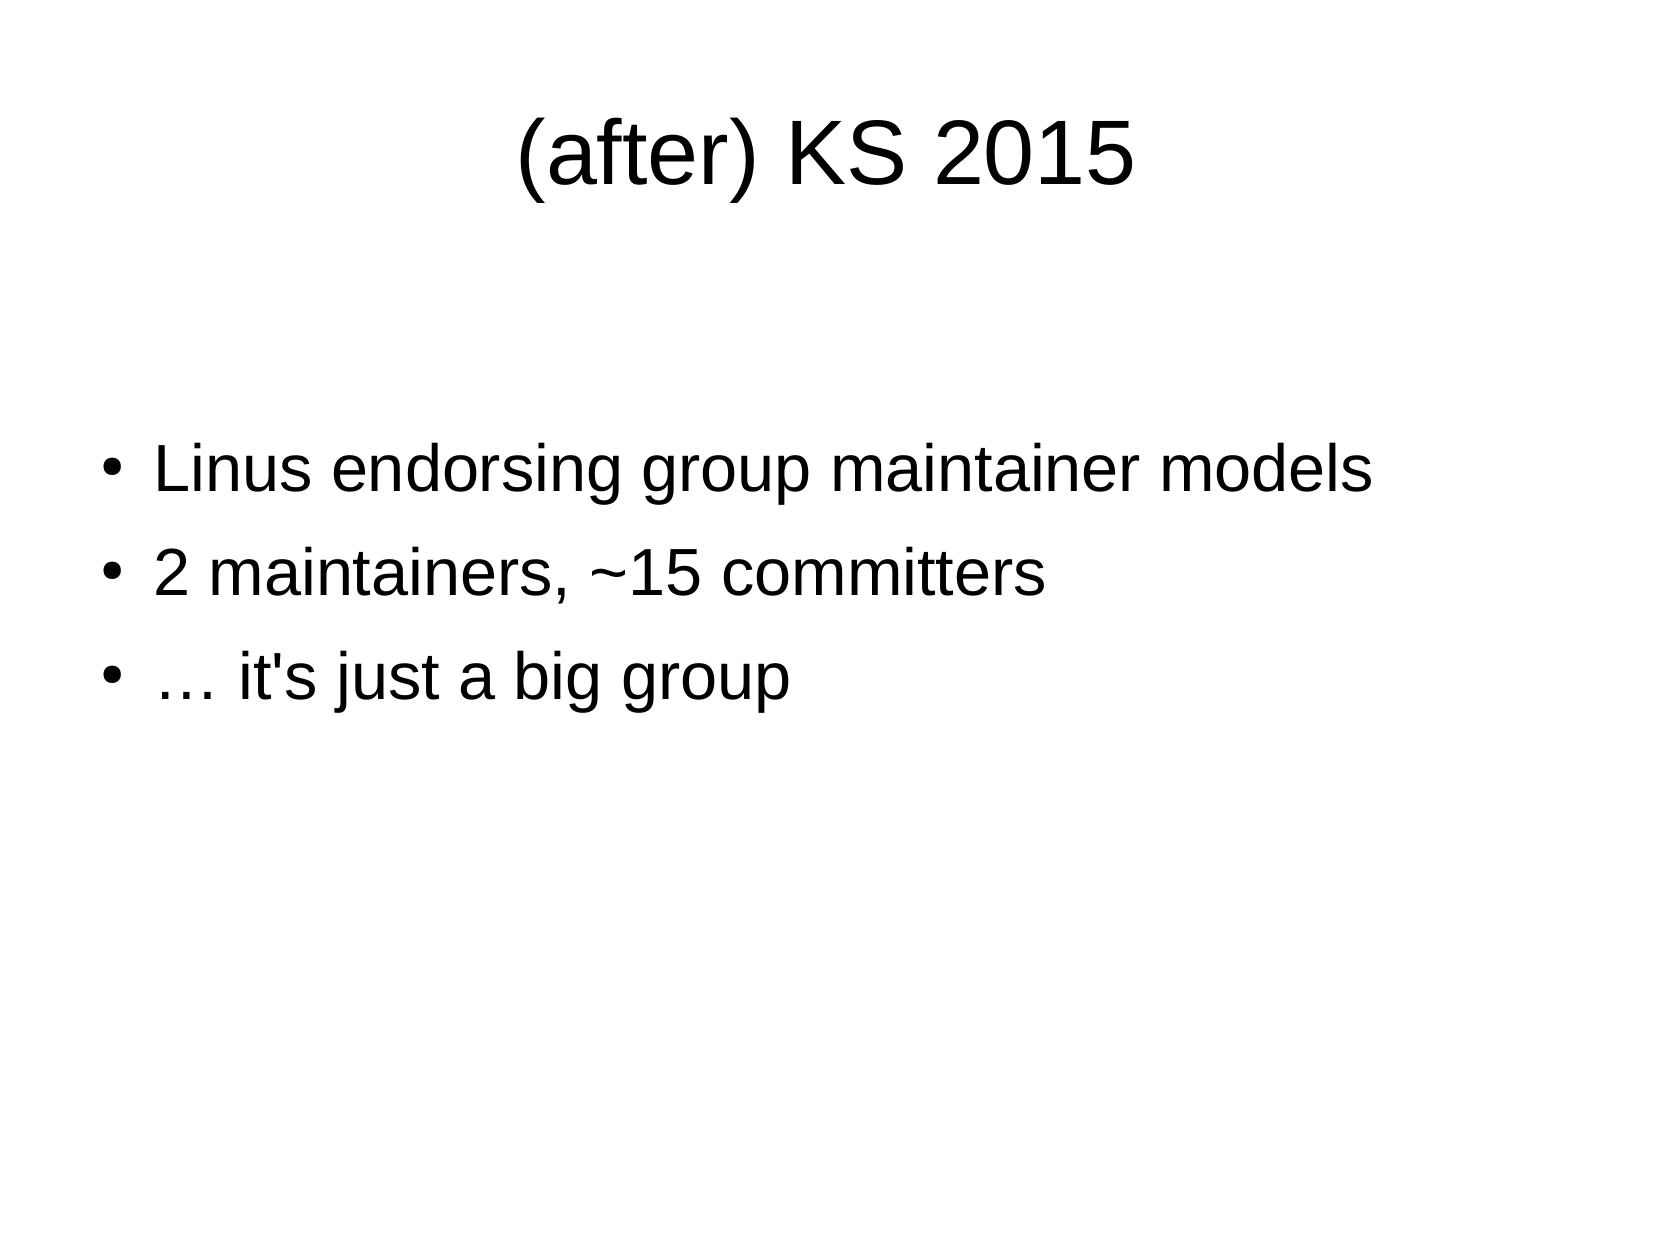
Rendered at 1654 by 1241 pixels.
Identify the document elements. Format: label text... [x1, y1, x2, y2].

list Linus endorsing group maintainer models 2 maintainers, ~15 committers … it's just a big group [82, 431, 1571, 1021]
title (after) KS 2015 [82, 49, 1571, 257]
